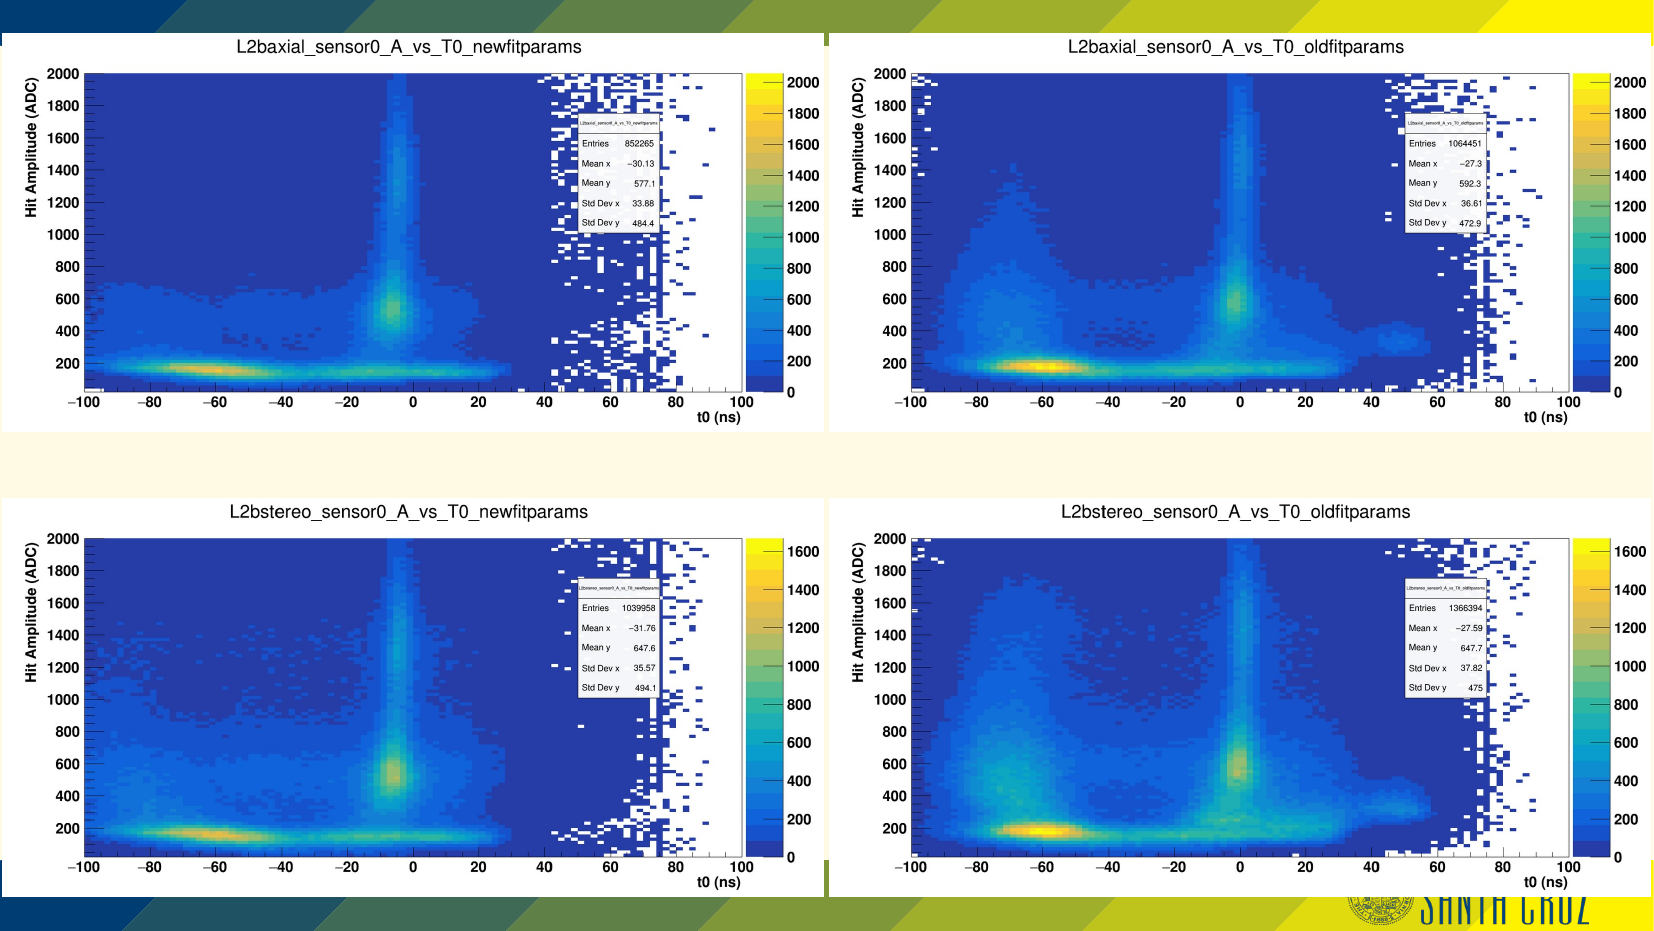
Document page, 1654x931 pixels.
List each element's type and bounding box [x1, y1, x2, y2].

picture [829, 498, 1651, 925]
picture [2, 33, 824, 432]
picture [829, 33, 1651, 432]
picture [2, 498, 824, 897]
